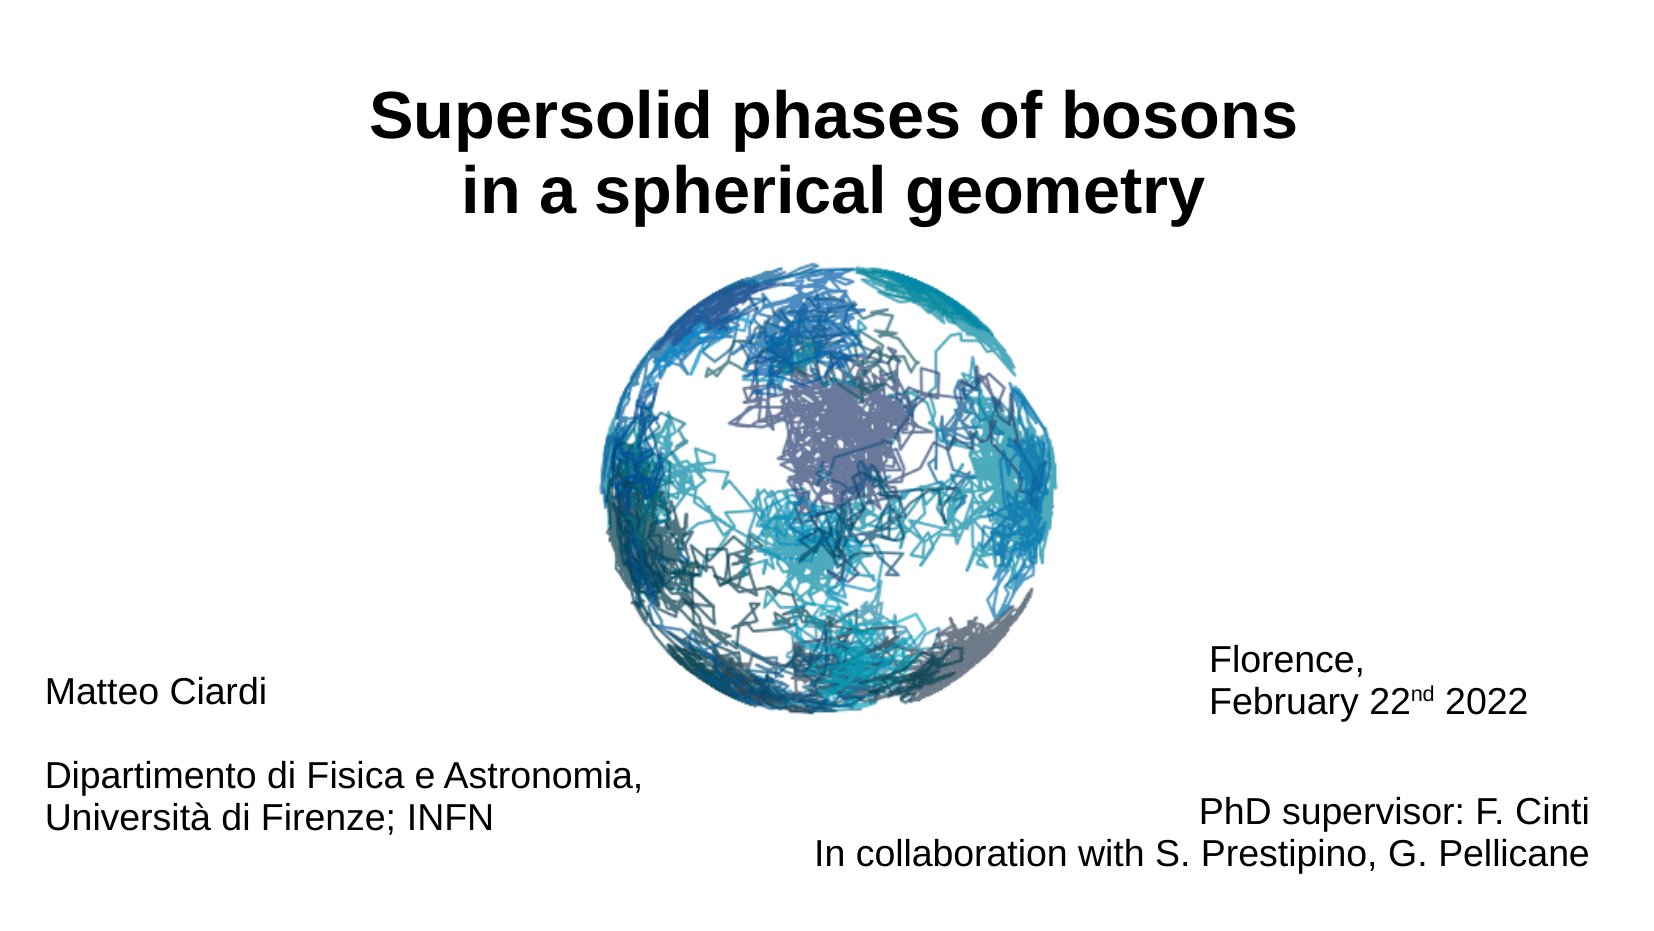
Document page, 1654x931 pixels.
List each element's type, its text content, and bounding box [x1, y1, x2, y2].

text_box PhD supervisor: F. Cinti In collaboration with S. Prestipino, G. Pellicane [799, 782, 1606, 901]
text_box Matteo Ciardi Dipartimento di Fisica e Astronomia, Università di Firenze; INFN [30, 663, 661, 931]
text_box Florence, February 22nd 2022 [1194, 630, 1576, 774]
title Supersolid phases of bosons in a spherical geometry [90, 75, 1579, 231]
picture [468, 231, 1171, 852]
